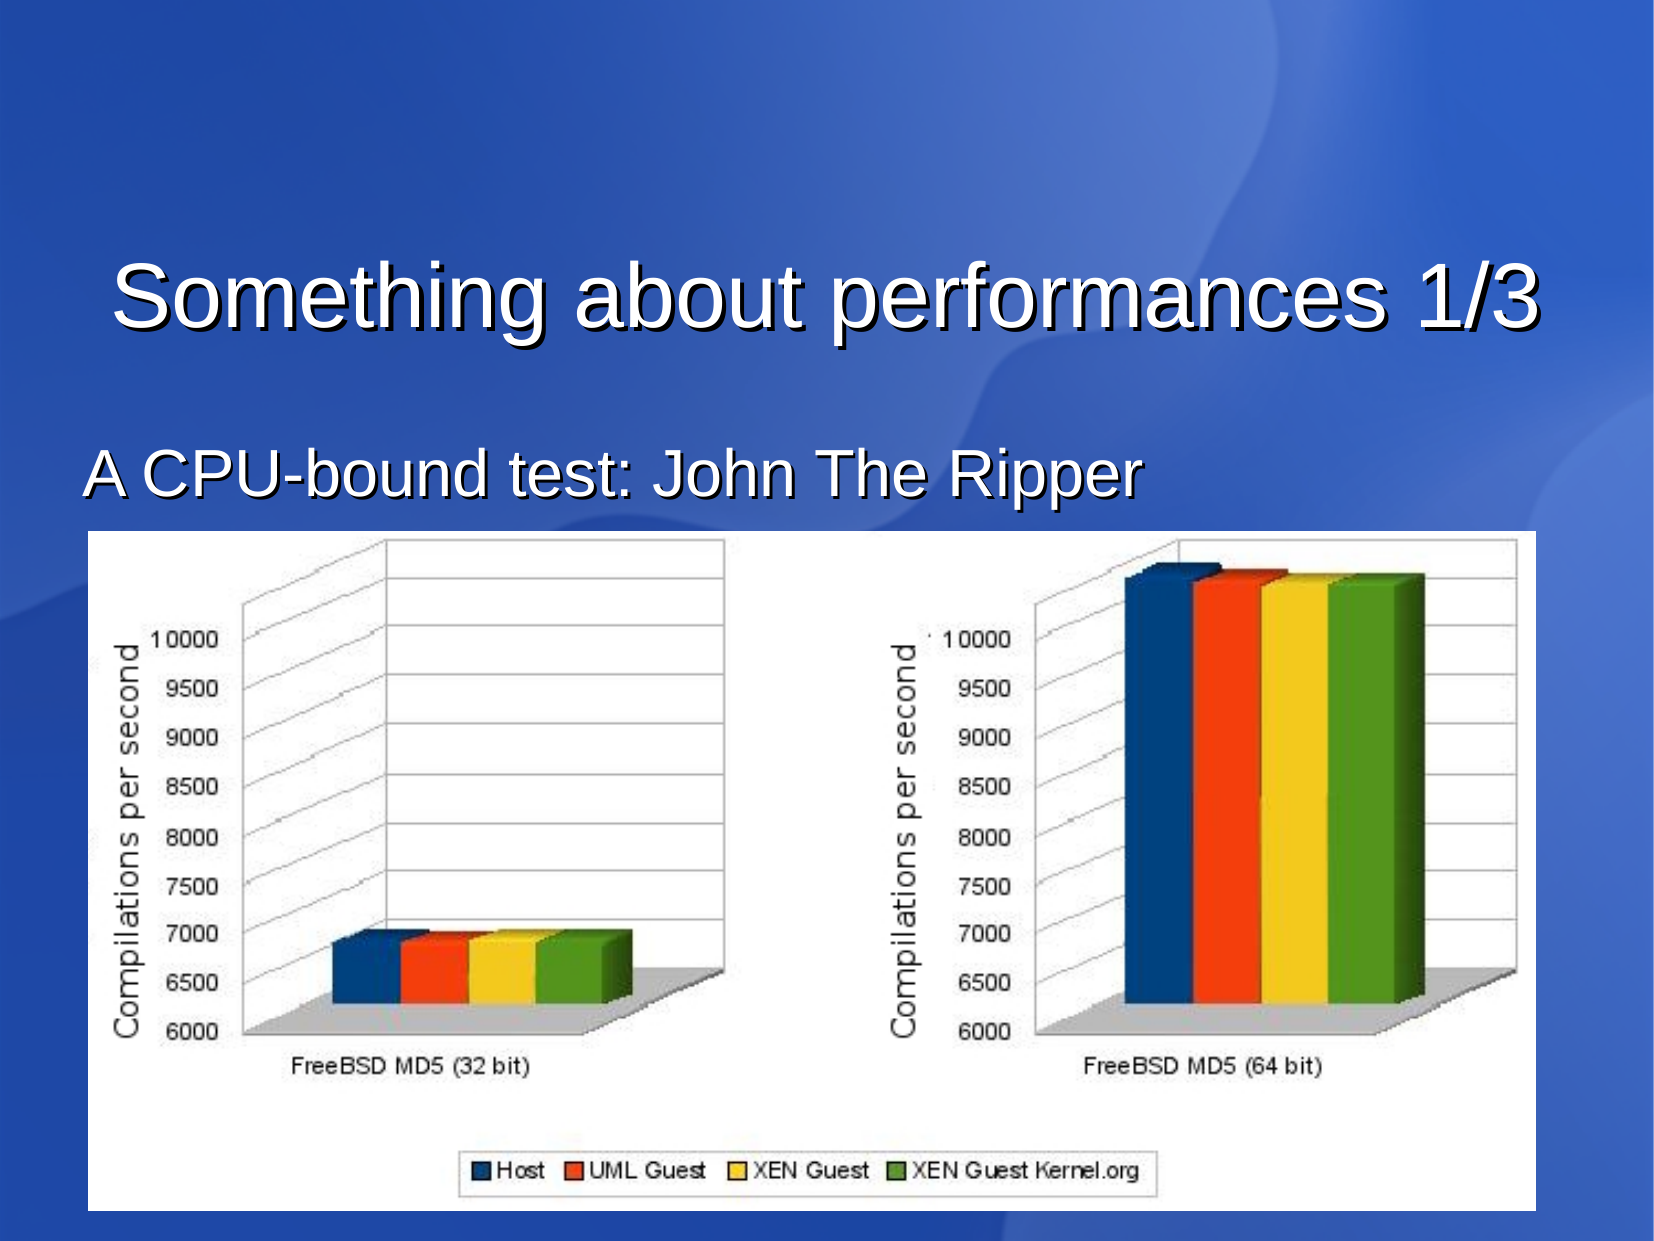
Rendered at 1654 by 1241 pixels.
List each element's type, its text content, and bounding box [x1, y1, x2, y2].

title Something about performances 1/3 [82, 206, 1571, 384]
picture [0, 0, 1654, 1241]
subtitle A CPU-bound test: John The Ripper [82, 435, 1571, 1109]
